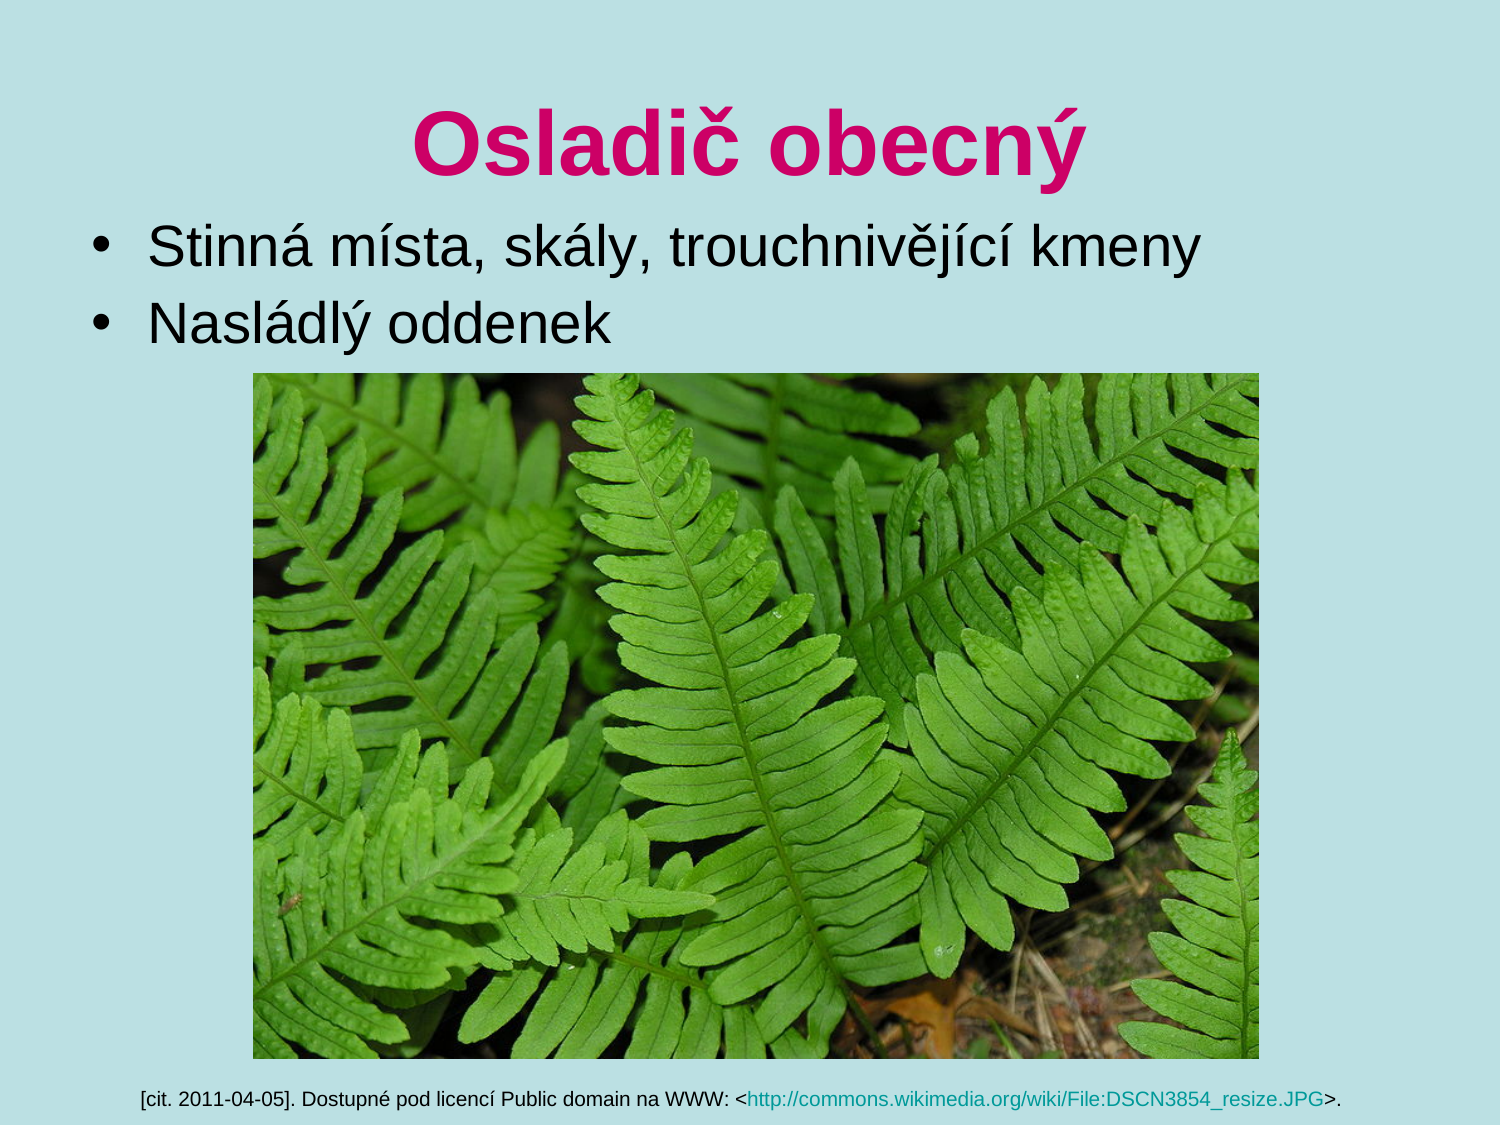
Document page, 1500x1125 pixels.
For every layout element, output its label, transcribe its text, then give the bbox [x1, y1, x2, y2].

text_box [cit. 2011-04-05]. Dostupné pod licencí Public domain na WWW: <http://commons.wikimedia.org/wiki/File:DSCN3854_resize.JPG>. [0, 1077, 1495, 1119]
picture [253, 373, 1259, 1059]
list Stinná místa, skály, trouchnivějící kmeny Nasládlý oddenek [76, 207, 1414, 374]
title Osladič obecný [75, 45, 1426, 233]
